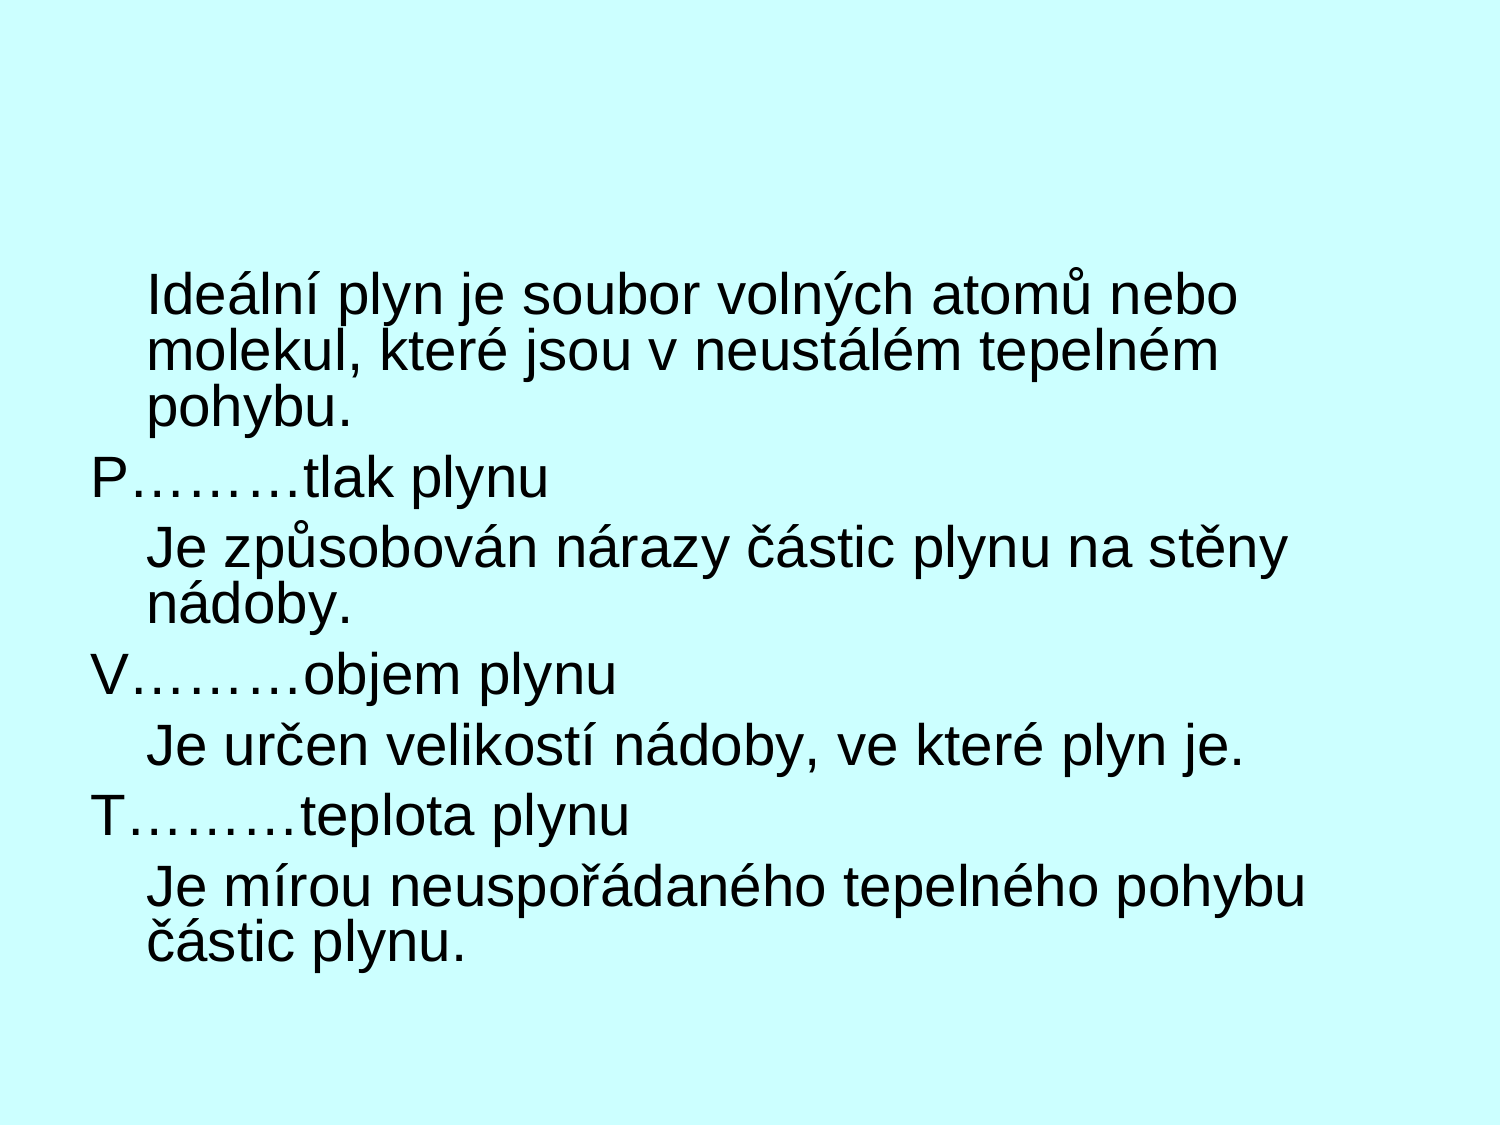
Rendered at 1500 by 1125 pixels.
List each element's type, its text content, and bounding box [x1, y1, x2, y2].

list Ideální plyn je soubor volných atomů nebo molekul, které jsou v neustálém tepelném pohybu. P………tlak plynu Je způsobován nárazy částic plynu na stěny nádoby. V………objem plynu Je určen velikostí nádoby, ve které plyn je. T………teplota plynu Je mírou neuspořádaného tepelného pohybu částic plynu. [75, 262, 1426, 1006]
